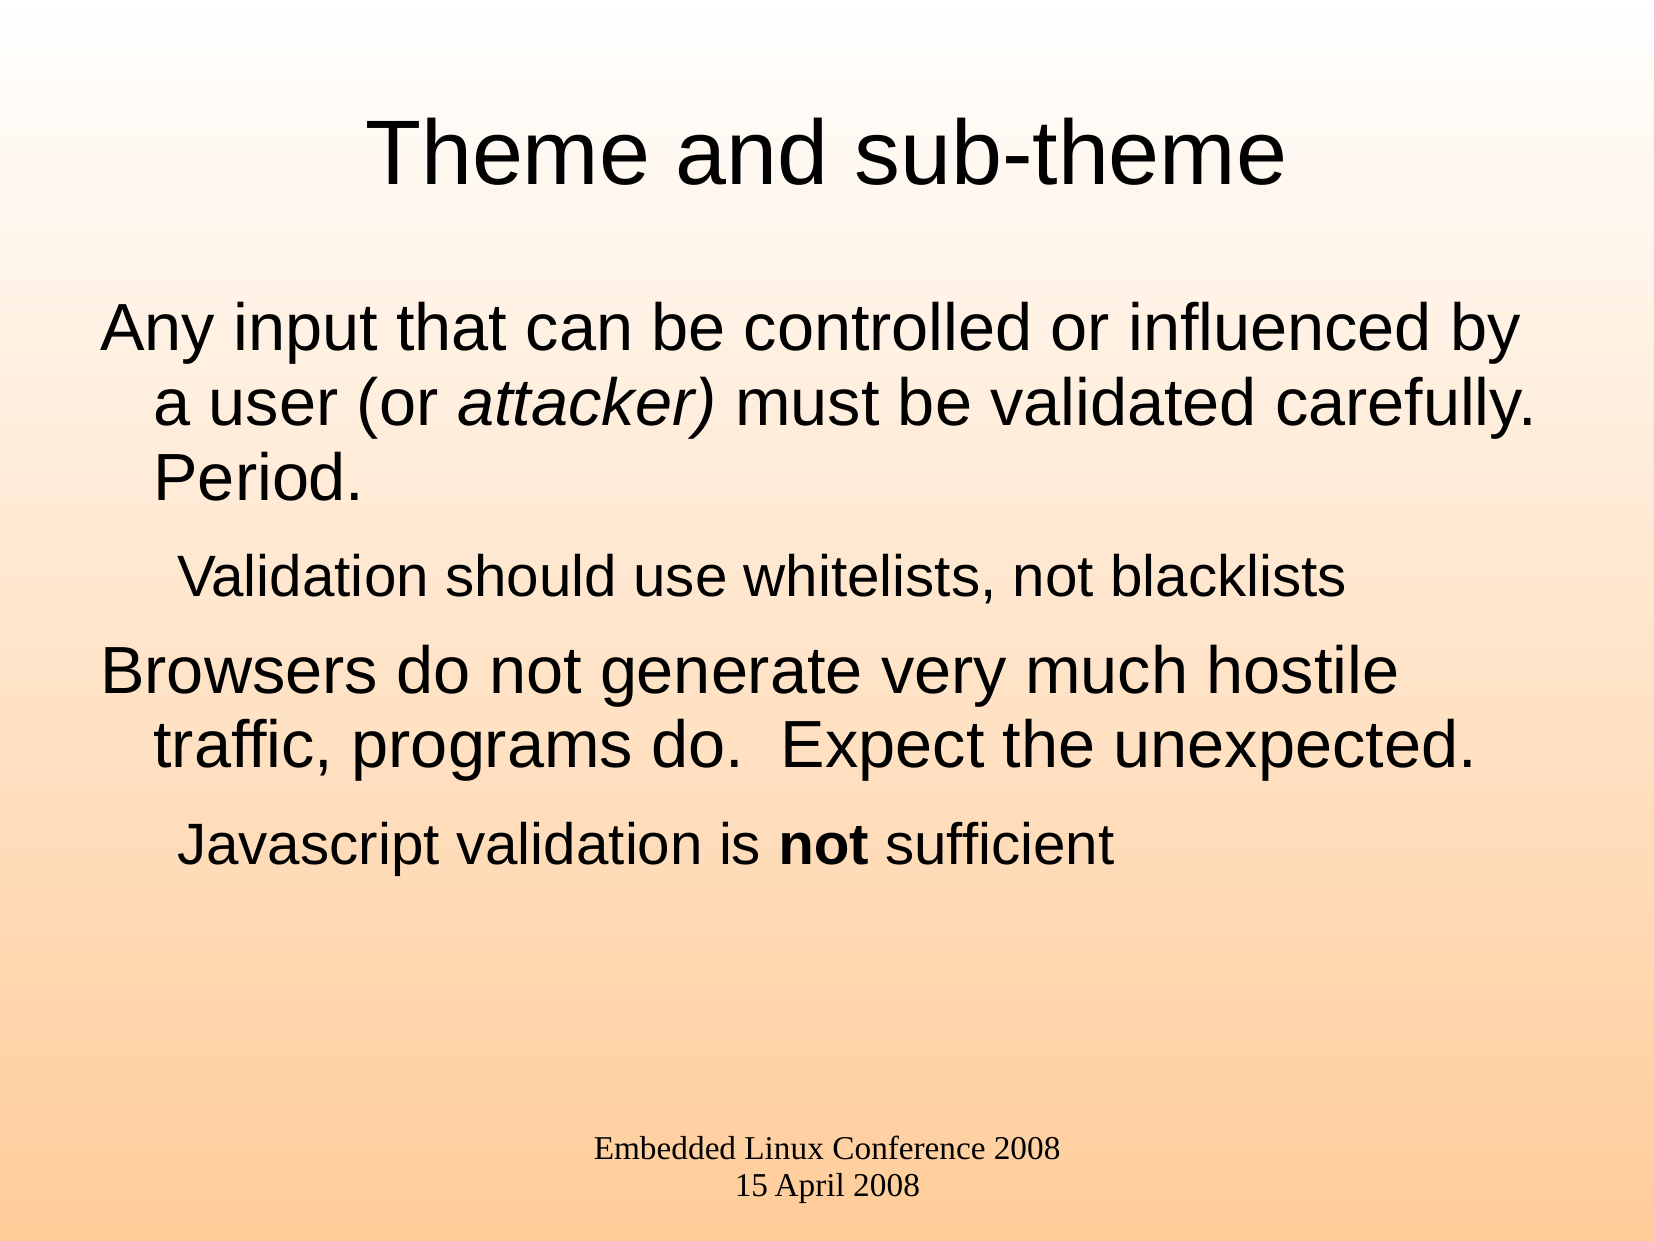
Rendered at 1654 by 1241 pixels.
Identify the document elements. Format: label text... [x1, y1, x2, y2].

list Any input that can be controlled or influenced by a user (or attacker) must be validated carefully. Period. Validation should use whitelists, not blacklists Browsers do not generate very much hostile traffic, programs do. Expect the unexpected. Javascript validation is not sufficient [82, 290, 1571, 1094]
title Theme and sub-theme [82, 56, 1571, 250]
